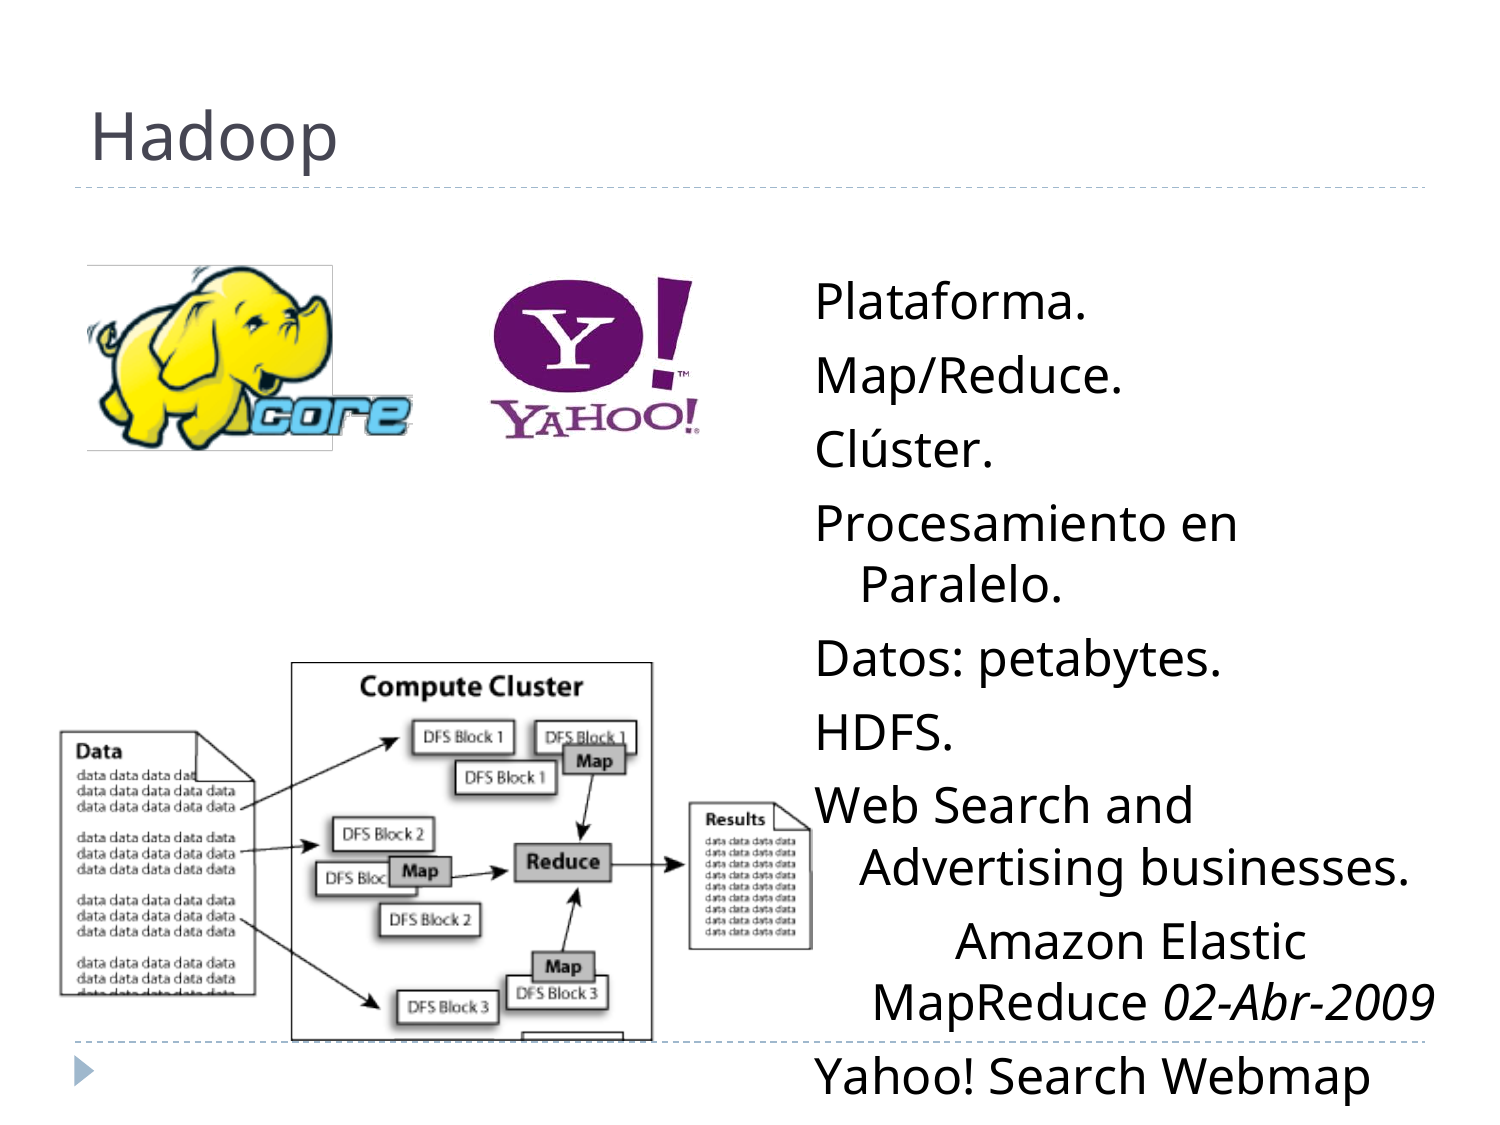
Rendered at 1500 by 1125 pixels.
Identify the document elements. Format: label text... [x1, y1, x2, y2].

picture [87, 262, 413, 453]
list Plataforma. Map/Reduce. Clúster. Procesamiento en Paralelo. Datos: petabytes. HDFS. Web Search and Advertising businesses. Amazon Elastic MapReduce 02-Abr-2009 Yahoo! Search Webmap [800, 262, 1463, 1125]
picture [50, 662, 813, 1041]
title Hadoop [75, 37, 1426, 188]
picture [487, 274, 700, 442]
